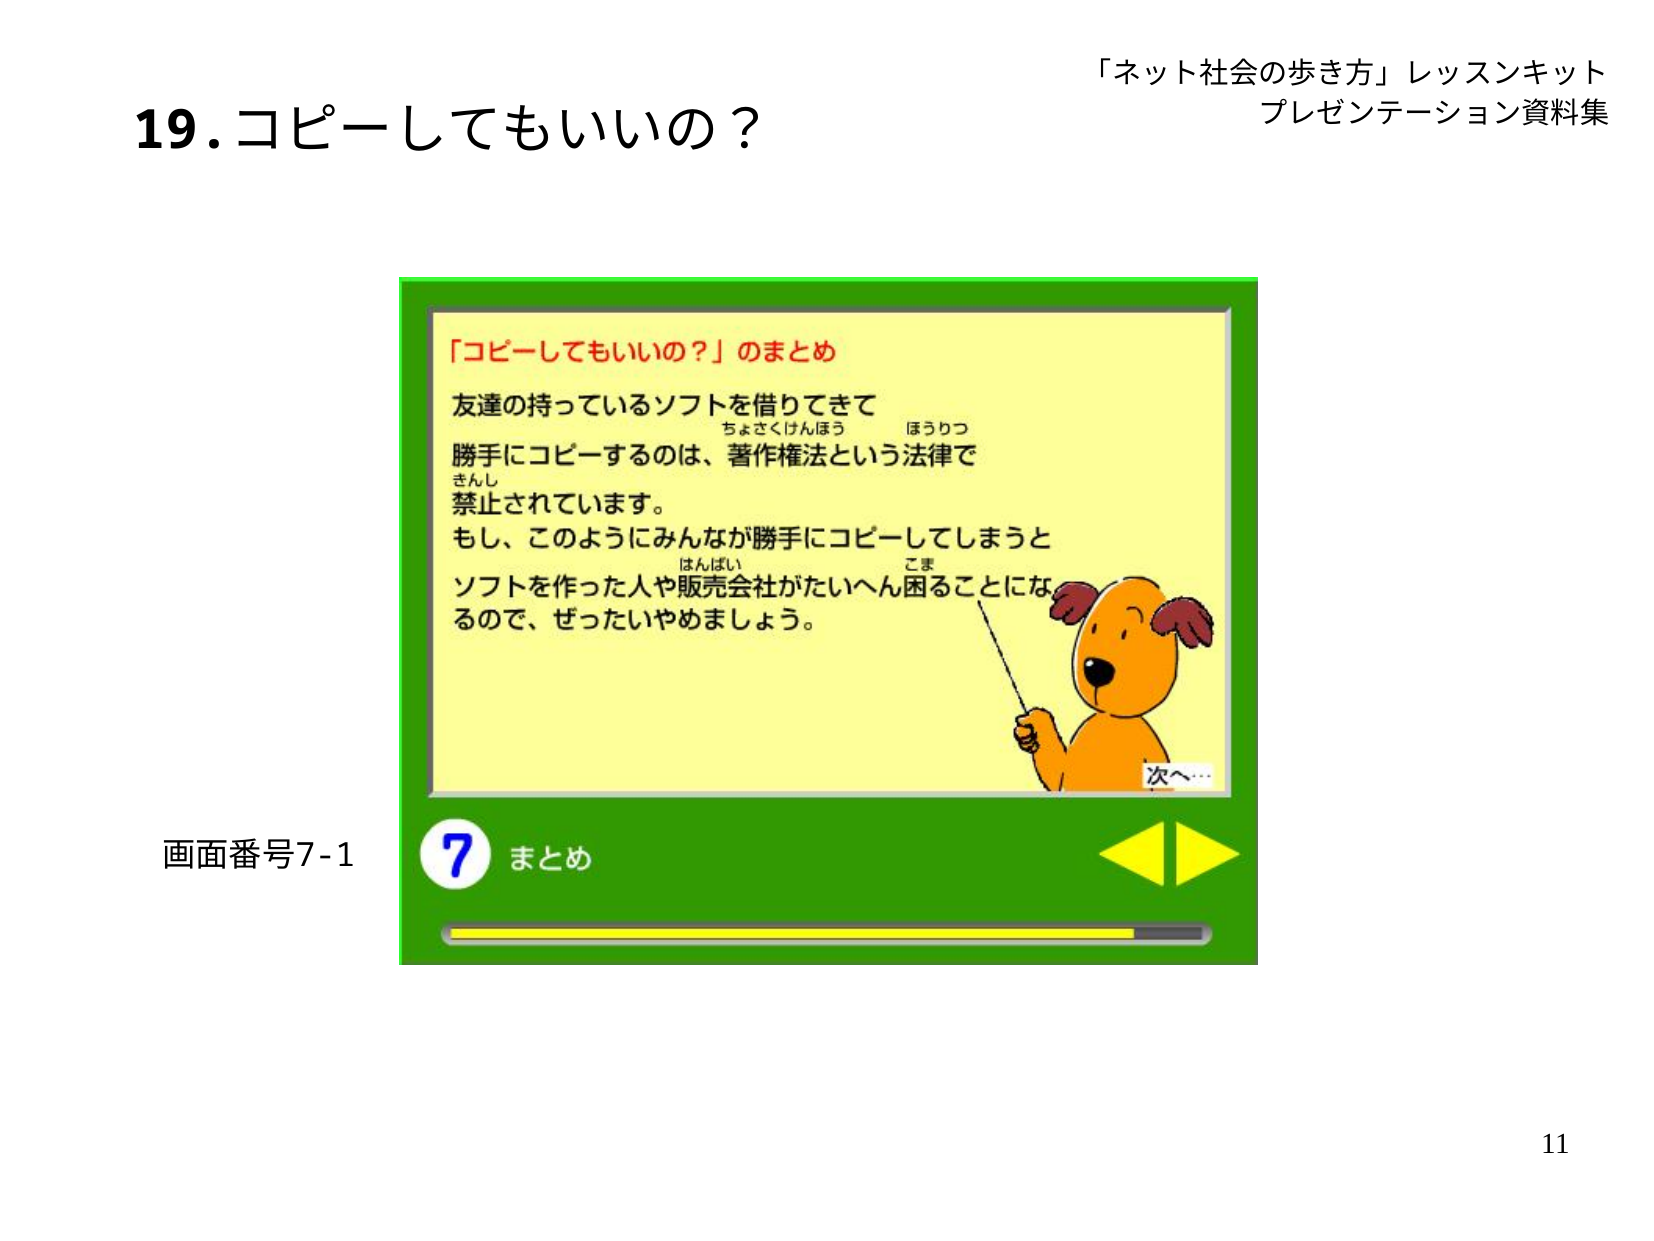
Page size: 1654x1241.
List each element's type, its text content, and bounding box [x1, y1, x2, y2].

text_box 「ネット社会の歩き方」レッスンキット プレゼンテーション資料集 [1062, 44, 1625, 139]
picture [399, 277, 1258, 965]
text_box 画面番号7-1 [147, 826, 384, 882]
text_box 19.コピーしてもいいの？ [118, 88, 1241, 169]
